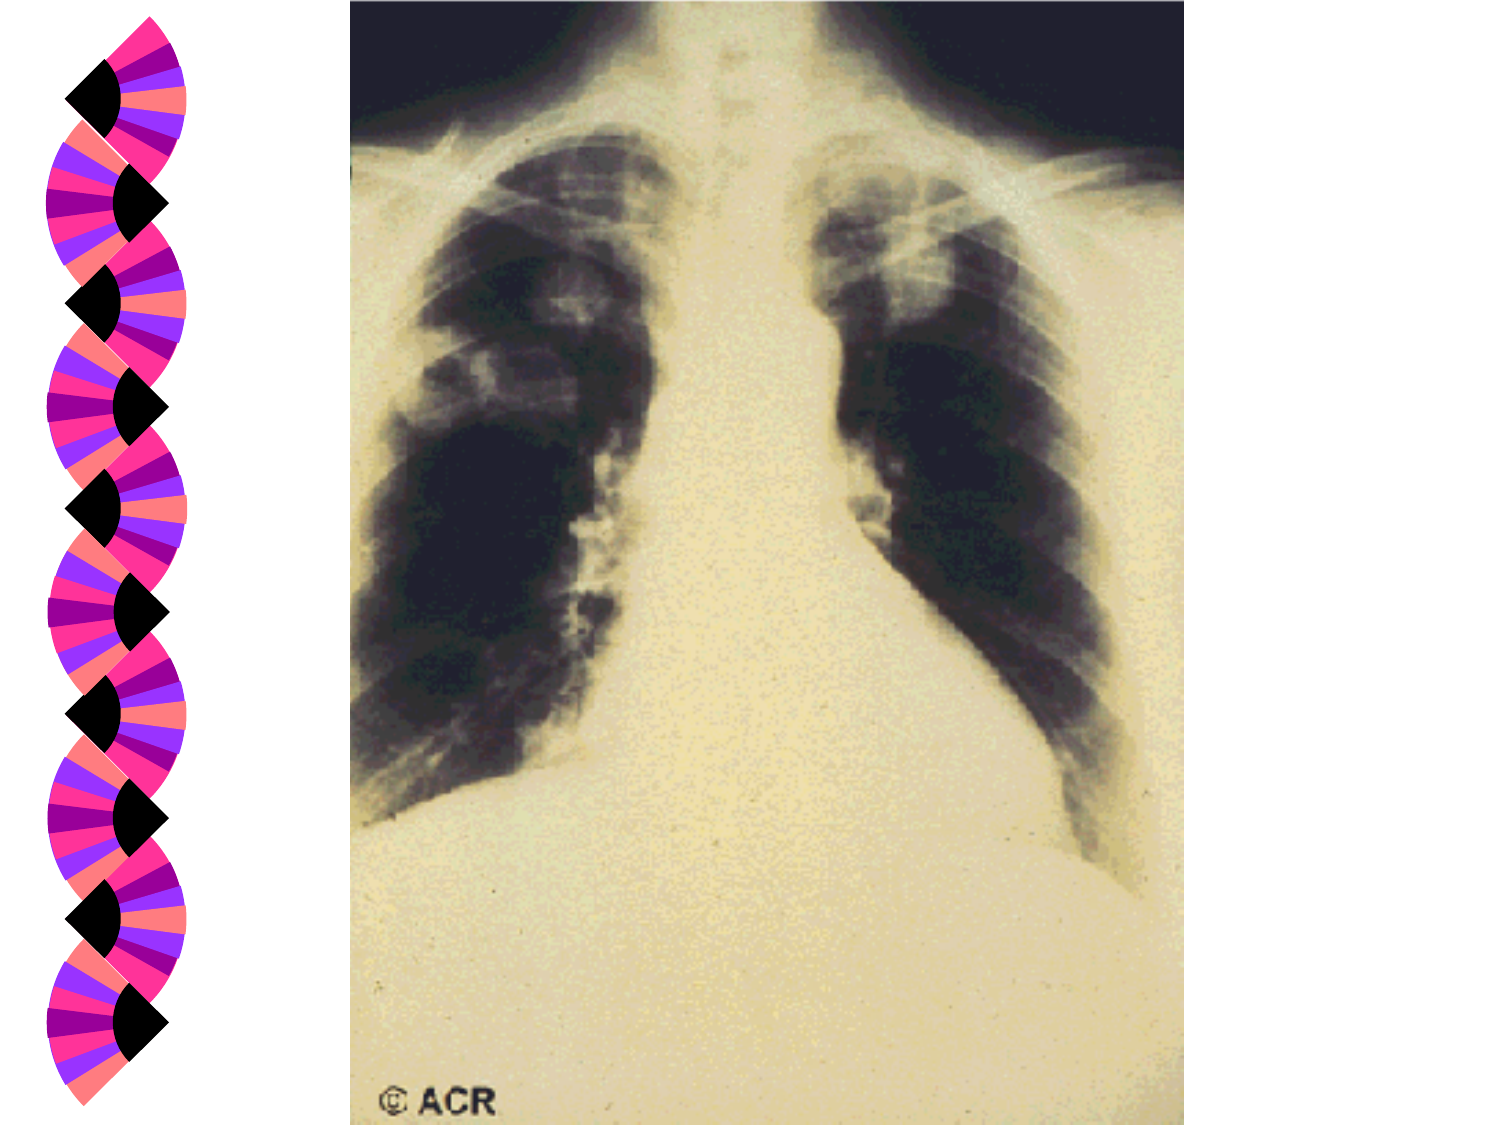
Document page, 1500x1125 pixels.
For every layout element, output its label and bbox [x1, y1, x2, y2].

picture [350, 0, 1184, 1125]
